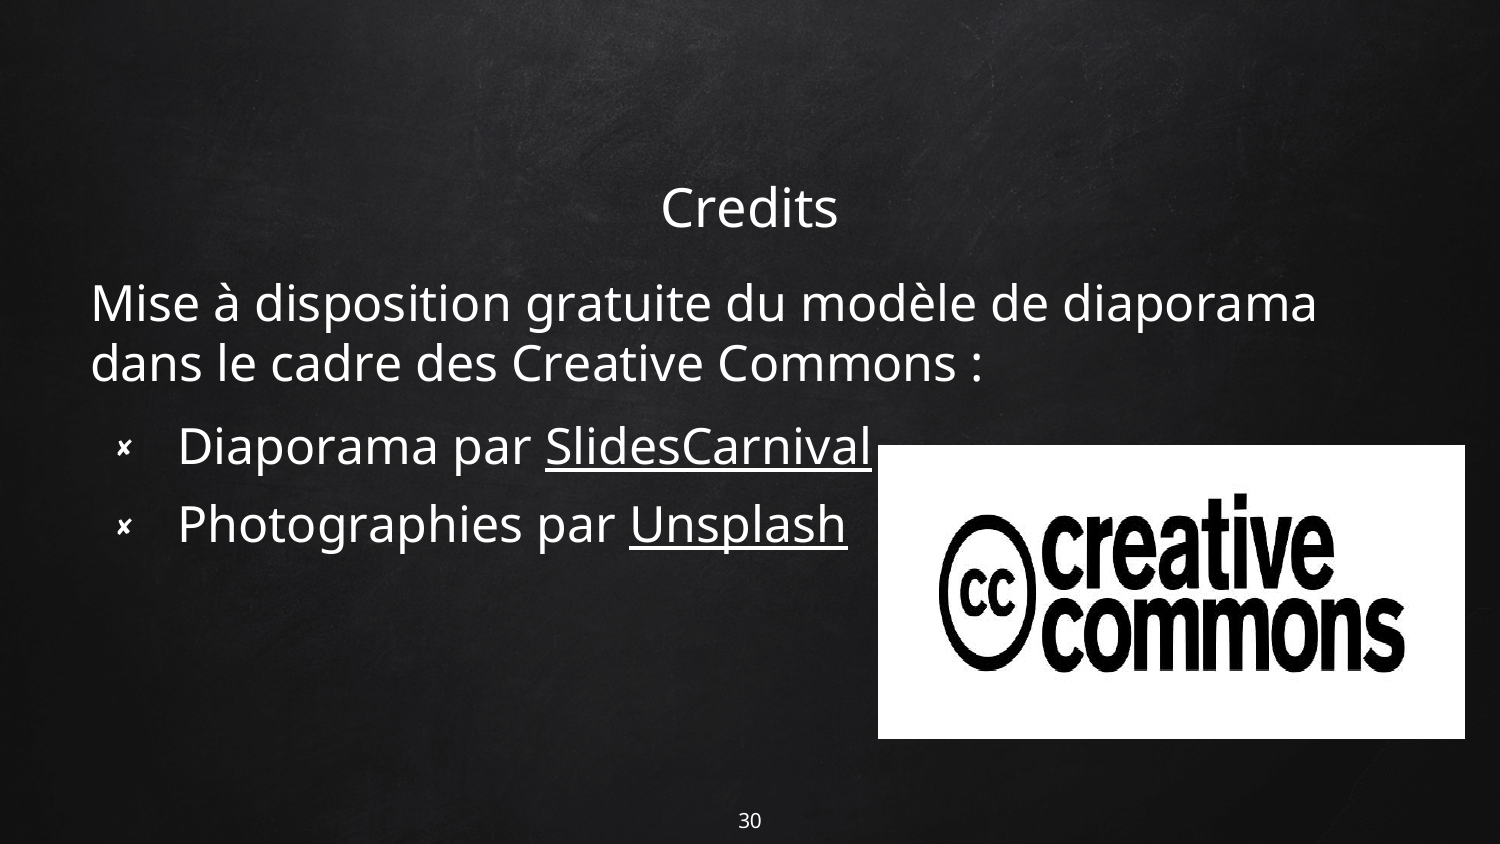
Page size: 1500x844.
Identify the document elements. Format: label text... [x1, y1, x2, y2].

text_box 30 [705, 792, 796, 844]
picture [878, 445, 1465, 739]
title Credits [0, 158, 1500, 300]
list Mise à disposition gratuite du modèle de diaporama dans le cadre des Creative Commons : Diaporama par SlidesCarnival Photographies par Unsplash [75, 256, 1426, 668]
